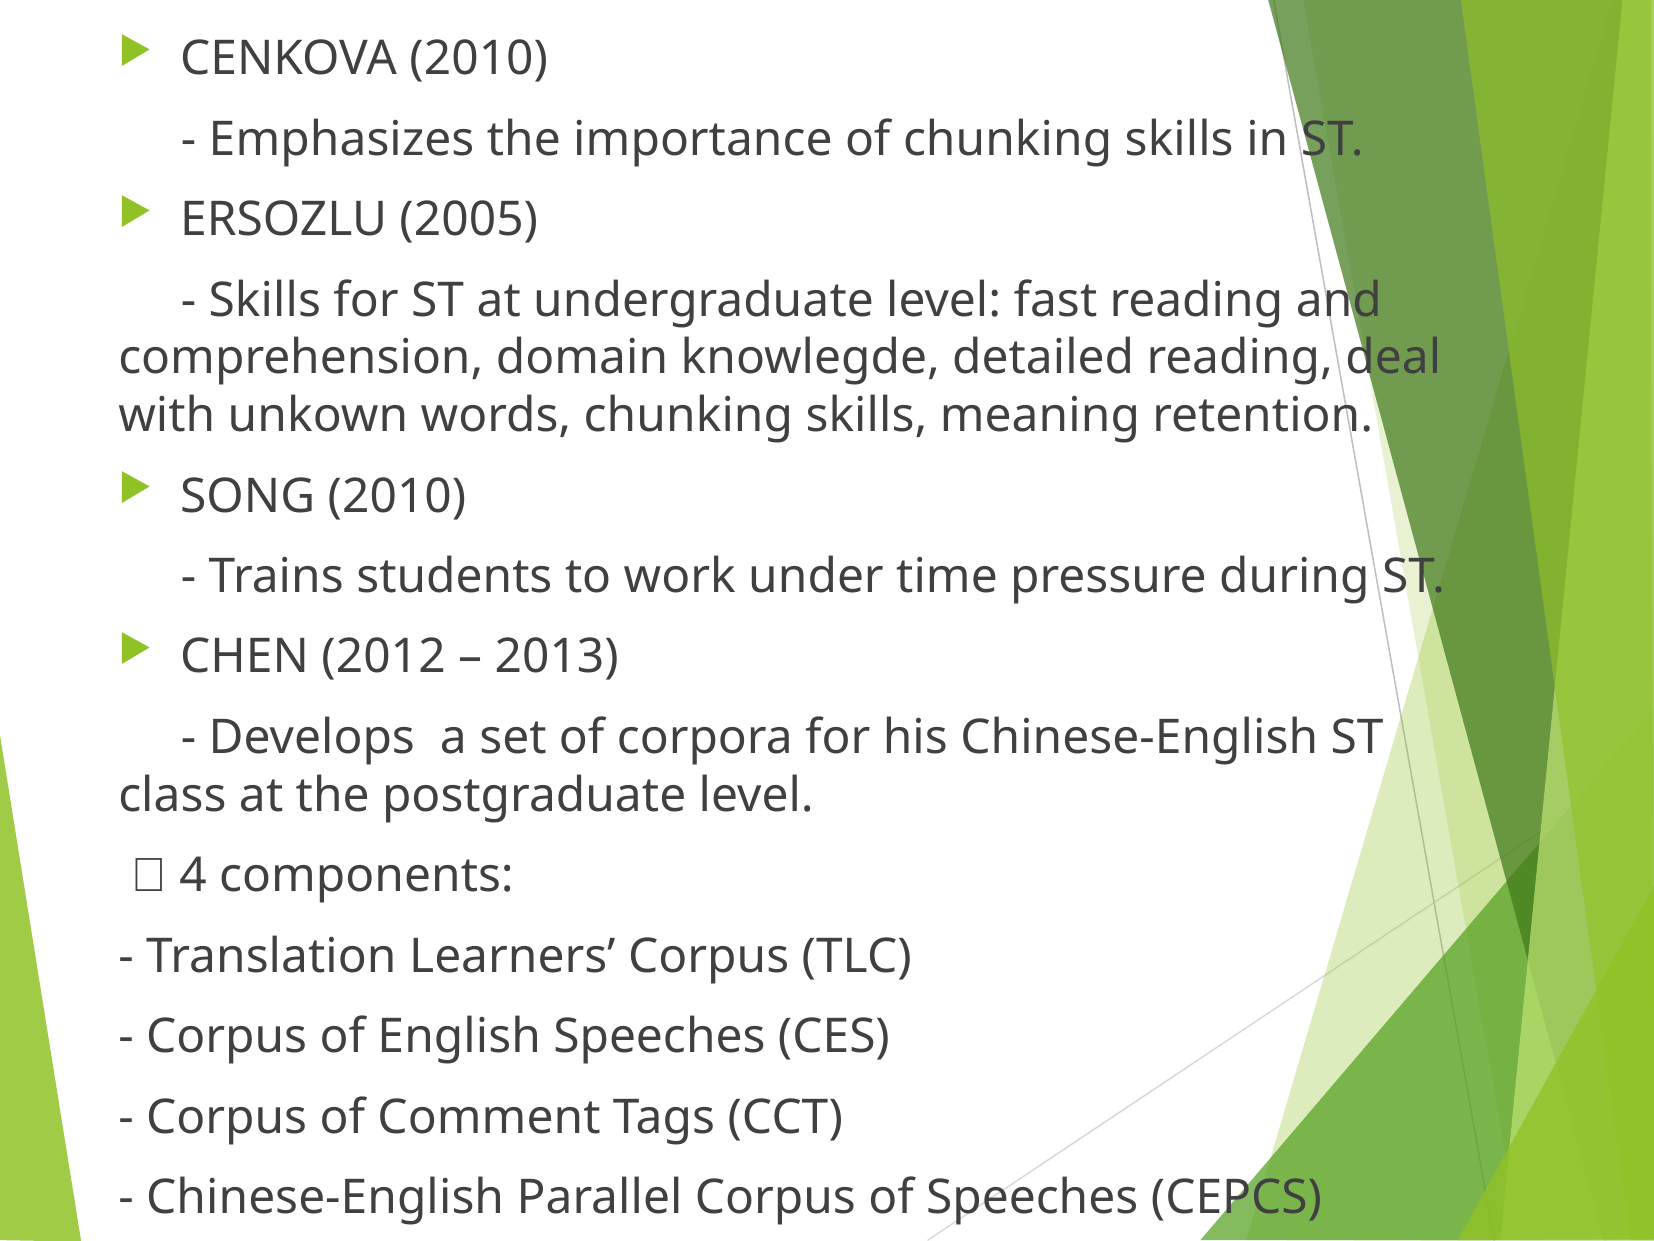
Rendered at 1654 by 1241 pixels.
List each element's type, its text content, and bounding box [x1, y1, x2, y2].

list CENKOVA (2010) - Emphasizes the importance of chunking skills in ST. ERSOZLU (2005) - Skills for ST at undergraduate level: fast reading and comprehension, domain knowlegde, detailed reading, deal with unkown words, chunking skills, meaning retention. SONG (2010) - Trains students to work under time pressure during ST. CHEN (2012 – 2013) - Develops a set of corpora for his Chinese-English ST class at the postgraduate level.  4 components: - Translation Learners’ Corpus (TLC) - Corpus of English Speeches (CES) - Corpus of Comment Tags (CCT) - Chinese-English Parallel Corpus of Speeches (CEPCS) [103, 19, 1508, 1241]
